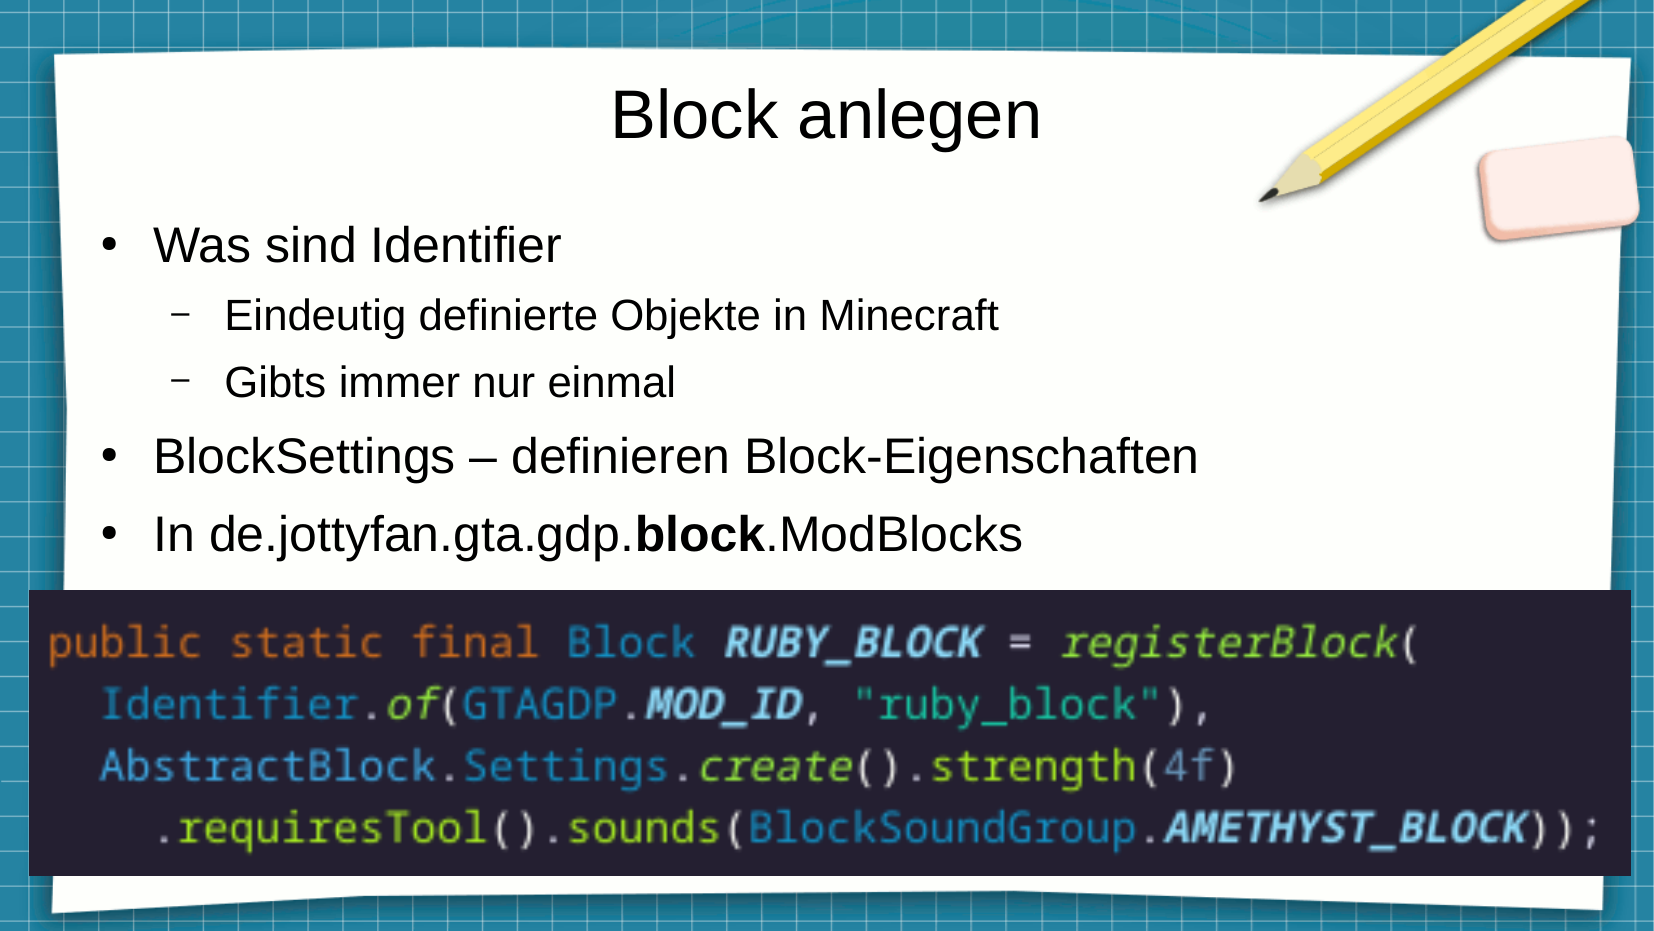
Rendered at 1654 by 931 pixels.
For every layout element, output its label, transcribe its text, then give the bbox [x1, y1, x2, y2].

picture [0, 0, 1654, 931]
list Was sind Identifier Eindeutig definierte Objekte in Minecraft Gibts immer nur einmal BlockSettings – definieren Block-Eigenschaften In de.jottyfan.gta.gdp.block.ModBlocks [82, 217, 1571, 590]
title Block anlegen [82, 37, 1571, 193]
